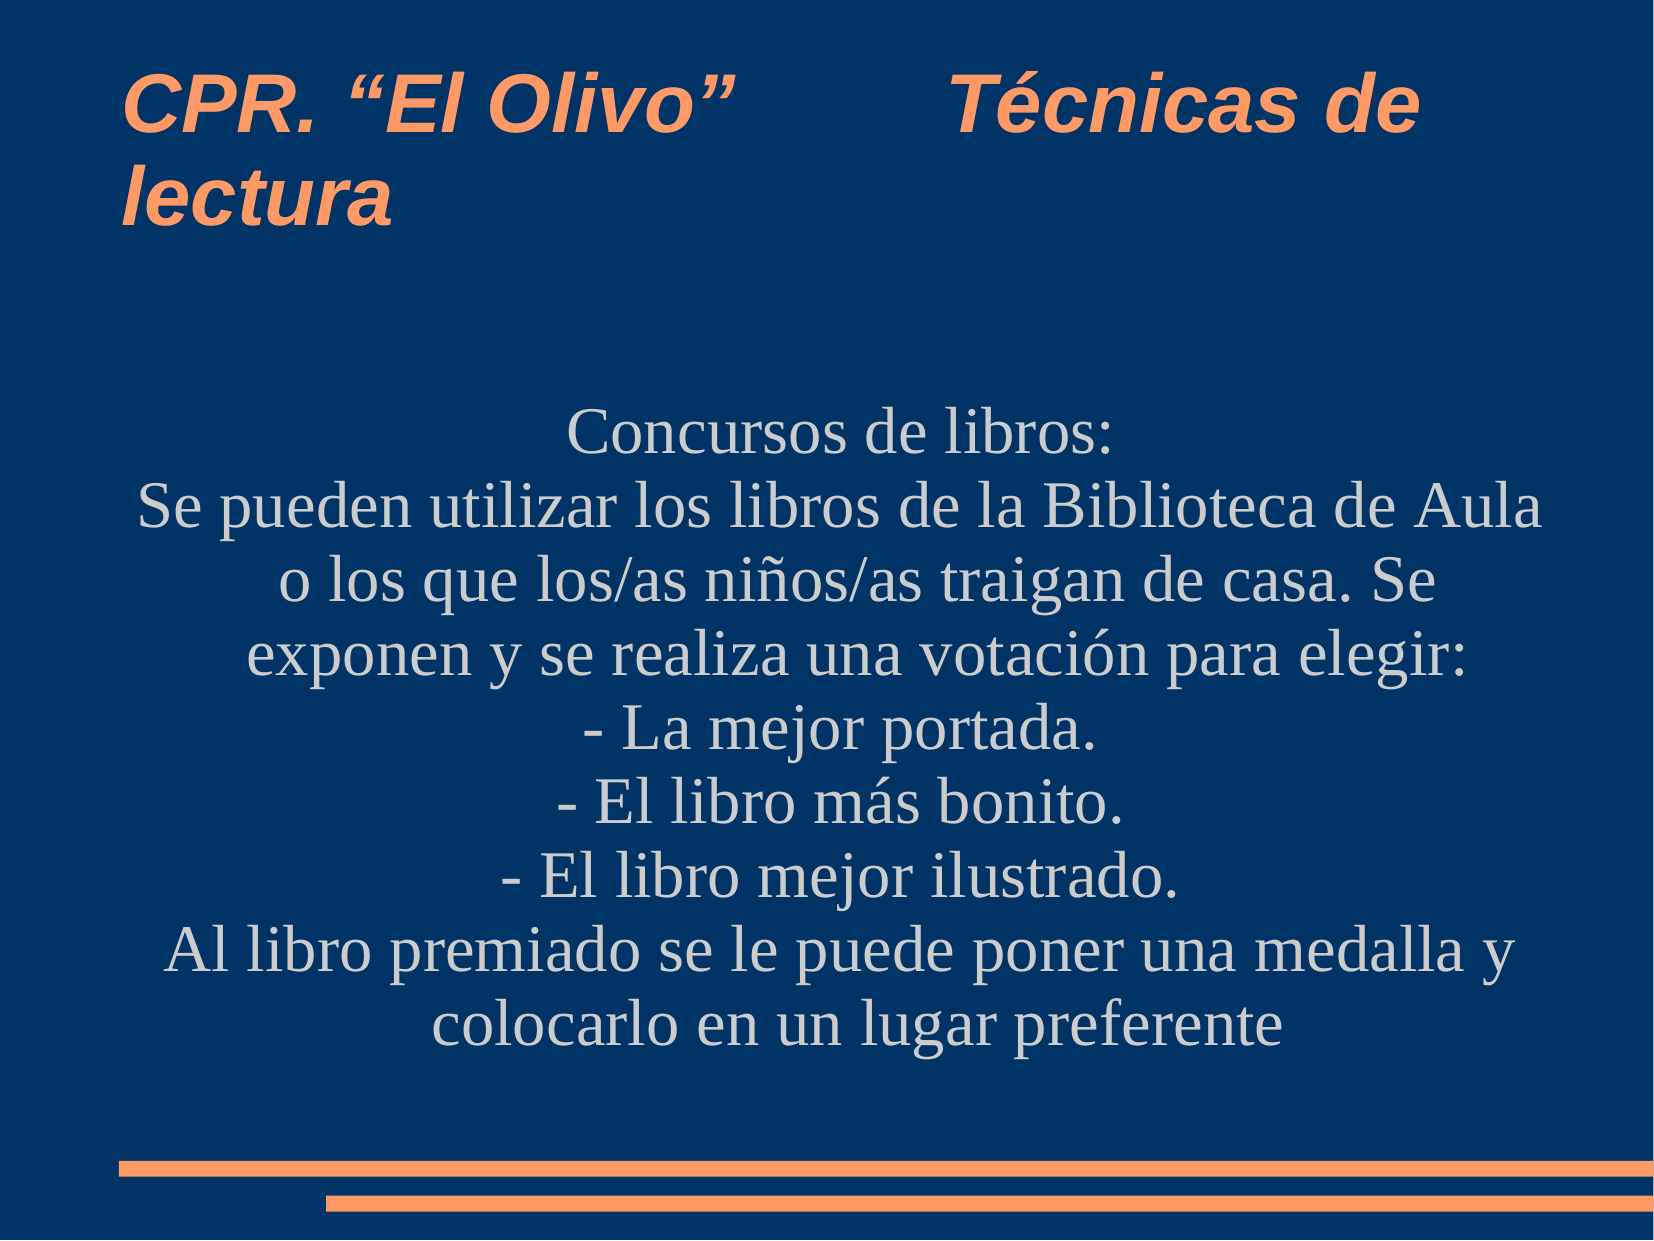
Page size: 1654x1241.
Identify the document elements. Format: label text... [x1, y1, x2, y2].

subtitle Concursos de libros: Se pueden utilizar los libros de la Biblioteca de Aula o los que los/as niños/as traigan de casa. Se exponen y se realiza una votación para elegir: - La mejor portada. - El libro más bonito. - El libro mejor ilustrado. Al libro premiado se le puede poner una medalla y colocarlo en un lugar preferente [121, 322, 1561, 1132]
title CPR. “El Olivo” Técnicas de lectura [121, 46, 1534, 254]
